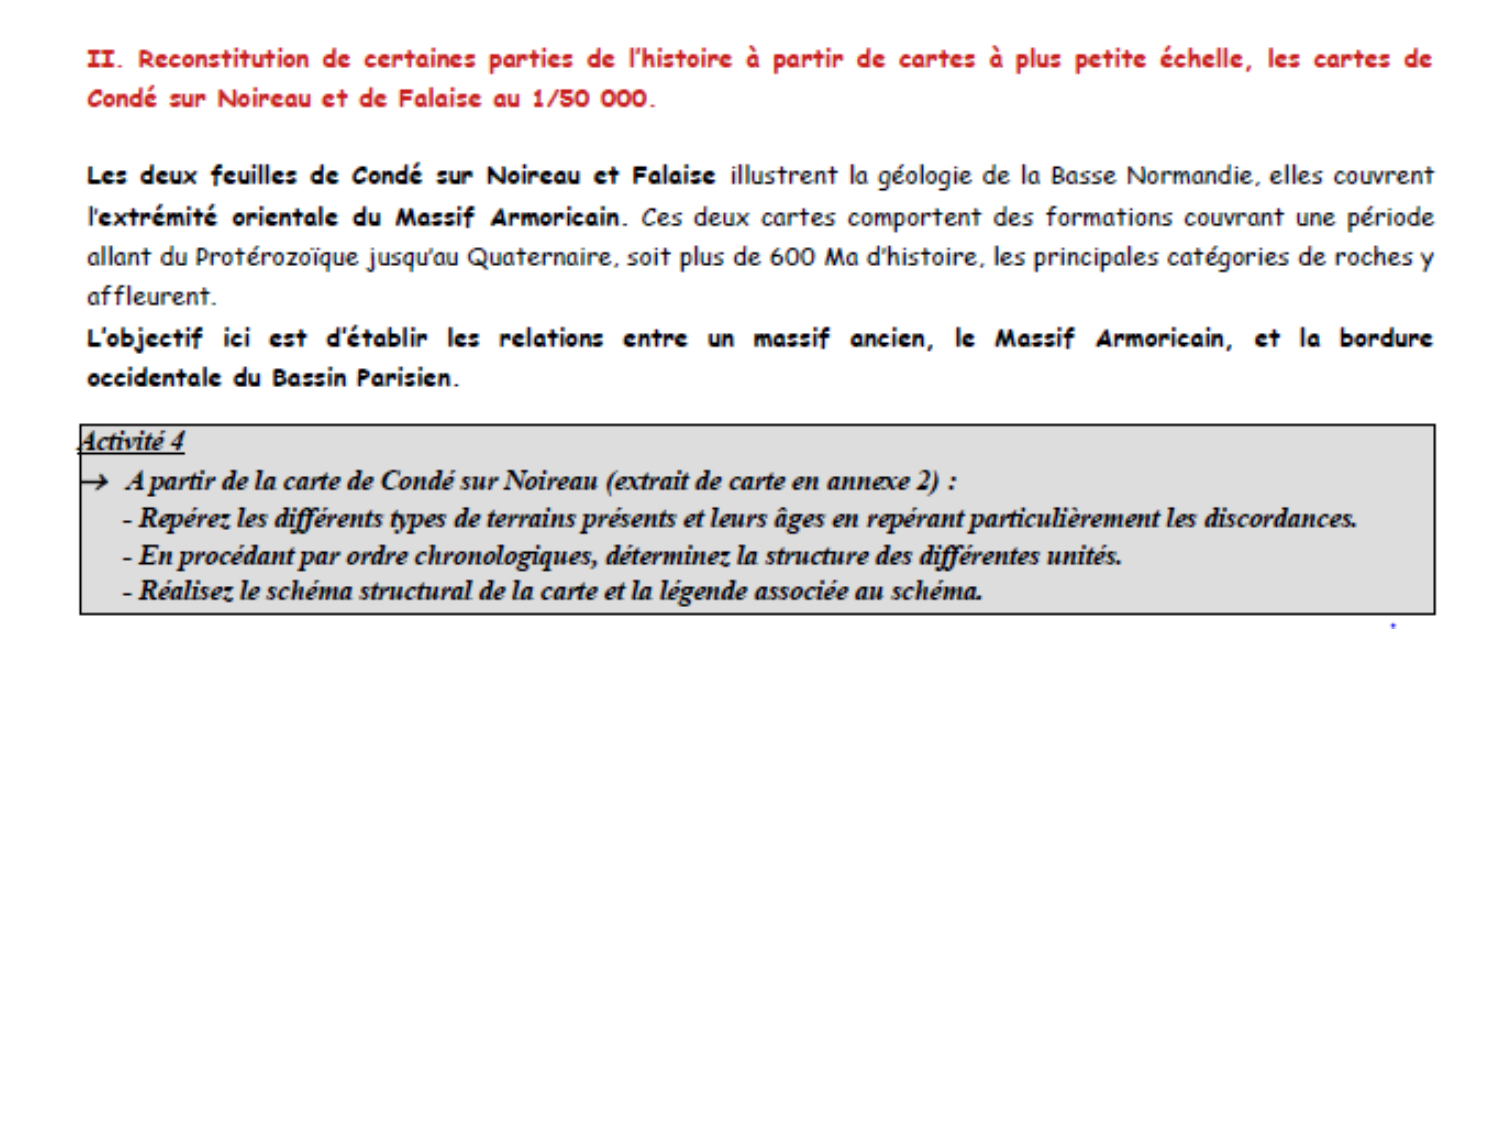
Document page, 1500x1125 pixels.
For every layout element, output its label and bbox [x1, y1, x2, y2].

picture [47, 35, 1465, 629]
